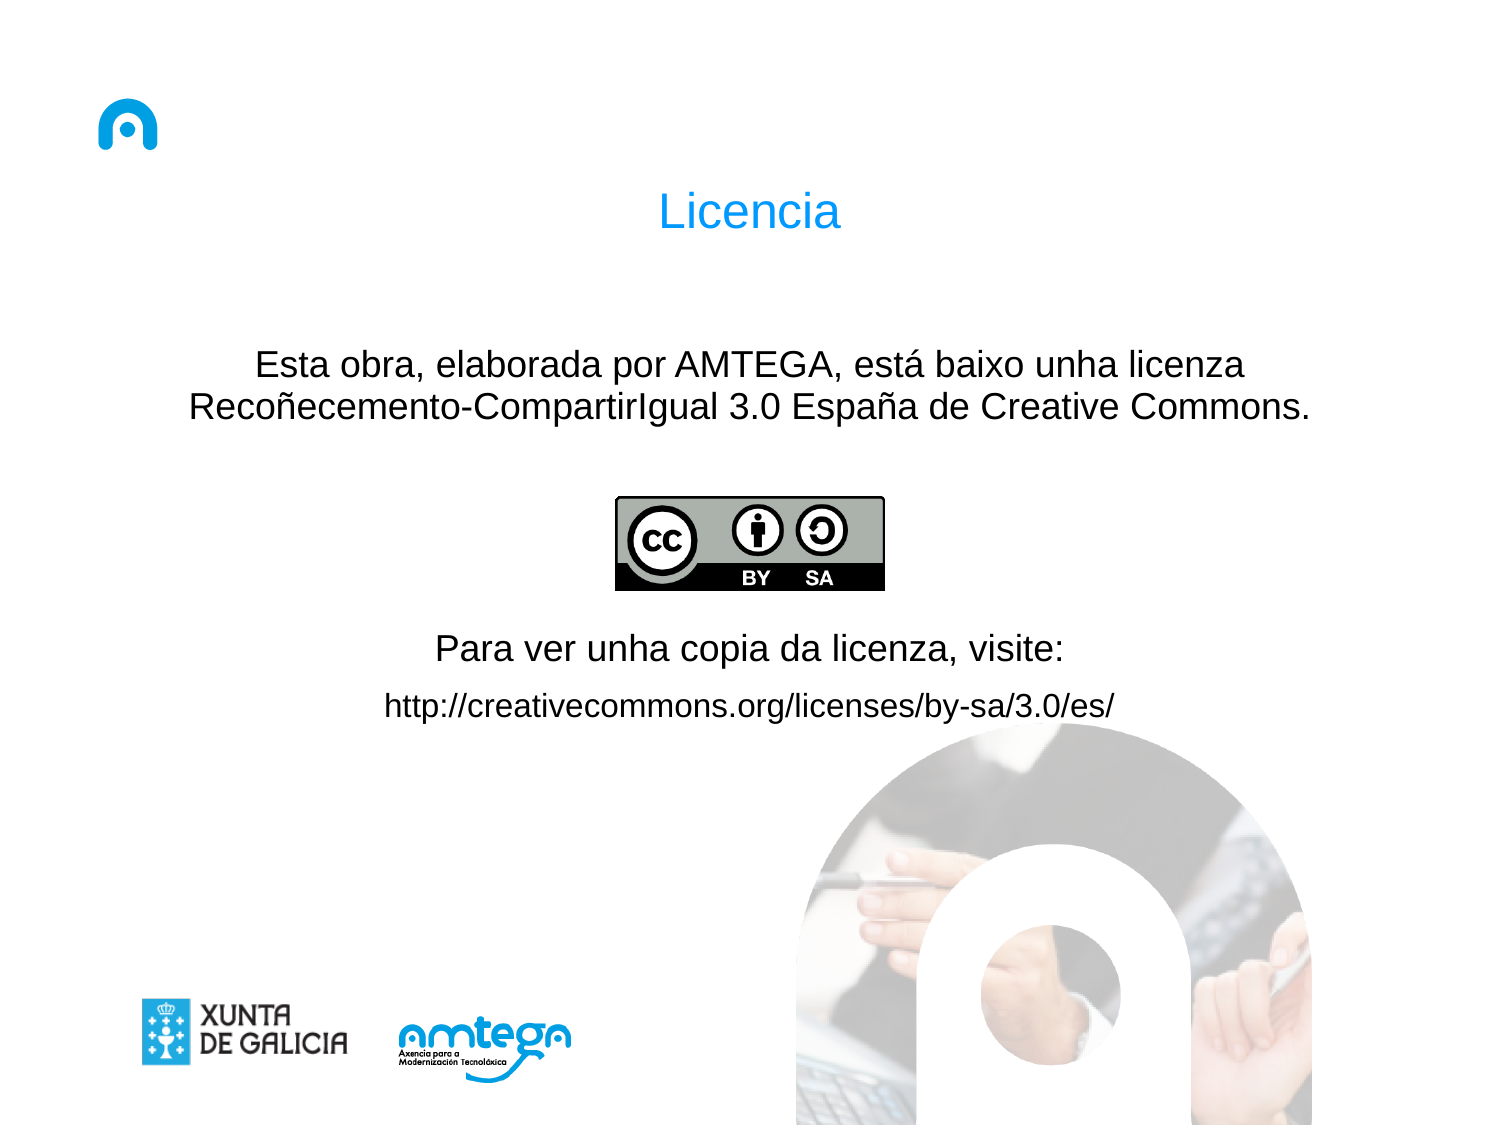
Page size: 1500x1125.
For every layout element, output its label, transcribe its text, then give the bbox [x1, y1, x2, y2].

picture [77, 81, 176, 175]
list Licencia [64, 183, 1436, 292]
picture [105, 978, 372, 1078]
list Esta obra, elaborada por AMTEGA, está baixo unha licenza Recoñecemento-CompartirIgual 3.0 España de Creative Commons. Para ver unha copia da licenza, visite: http://creativecommons.org/licenses/by-sa/3.0/es/ [159, 292, 1341, 898]
picture [375, 996, 586, 1102]
picture [738, 691, 1348, 1125]
picture [615, 496, 885, 591]
